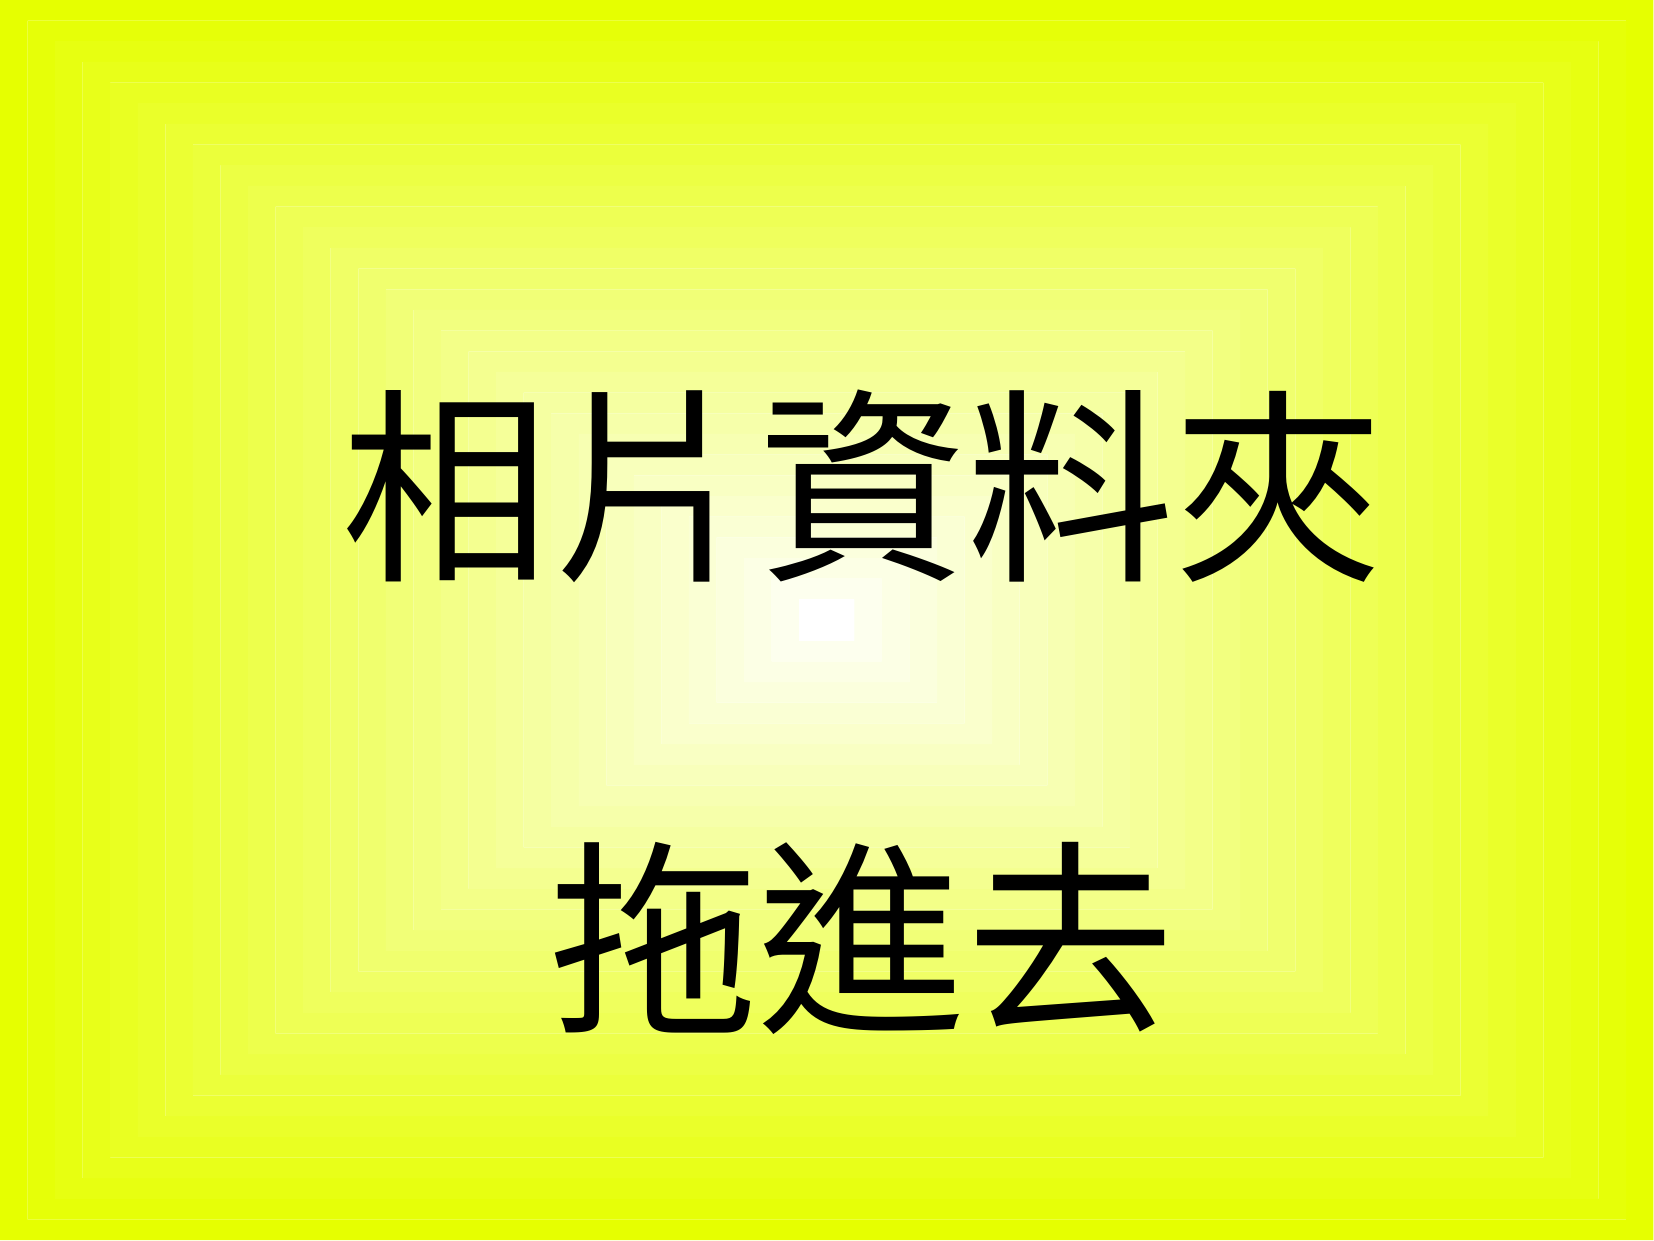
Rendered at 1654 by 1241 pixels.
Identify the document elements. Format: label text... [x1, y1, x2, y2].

title 相片資料夾 拖進去 [118, 365, 1607, 886]
